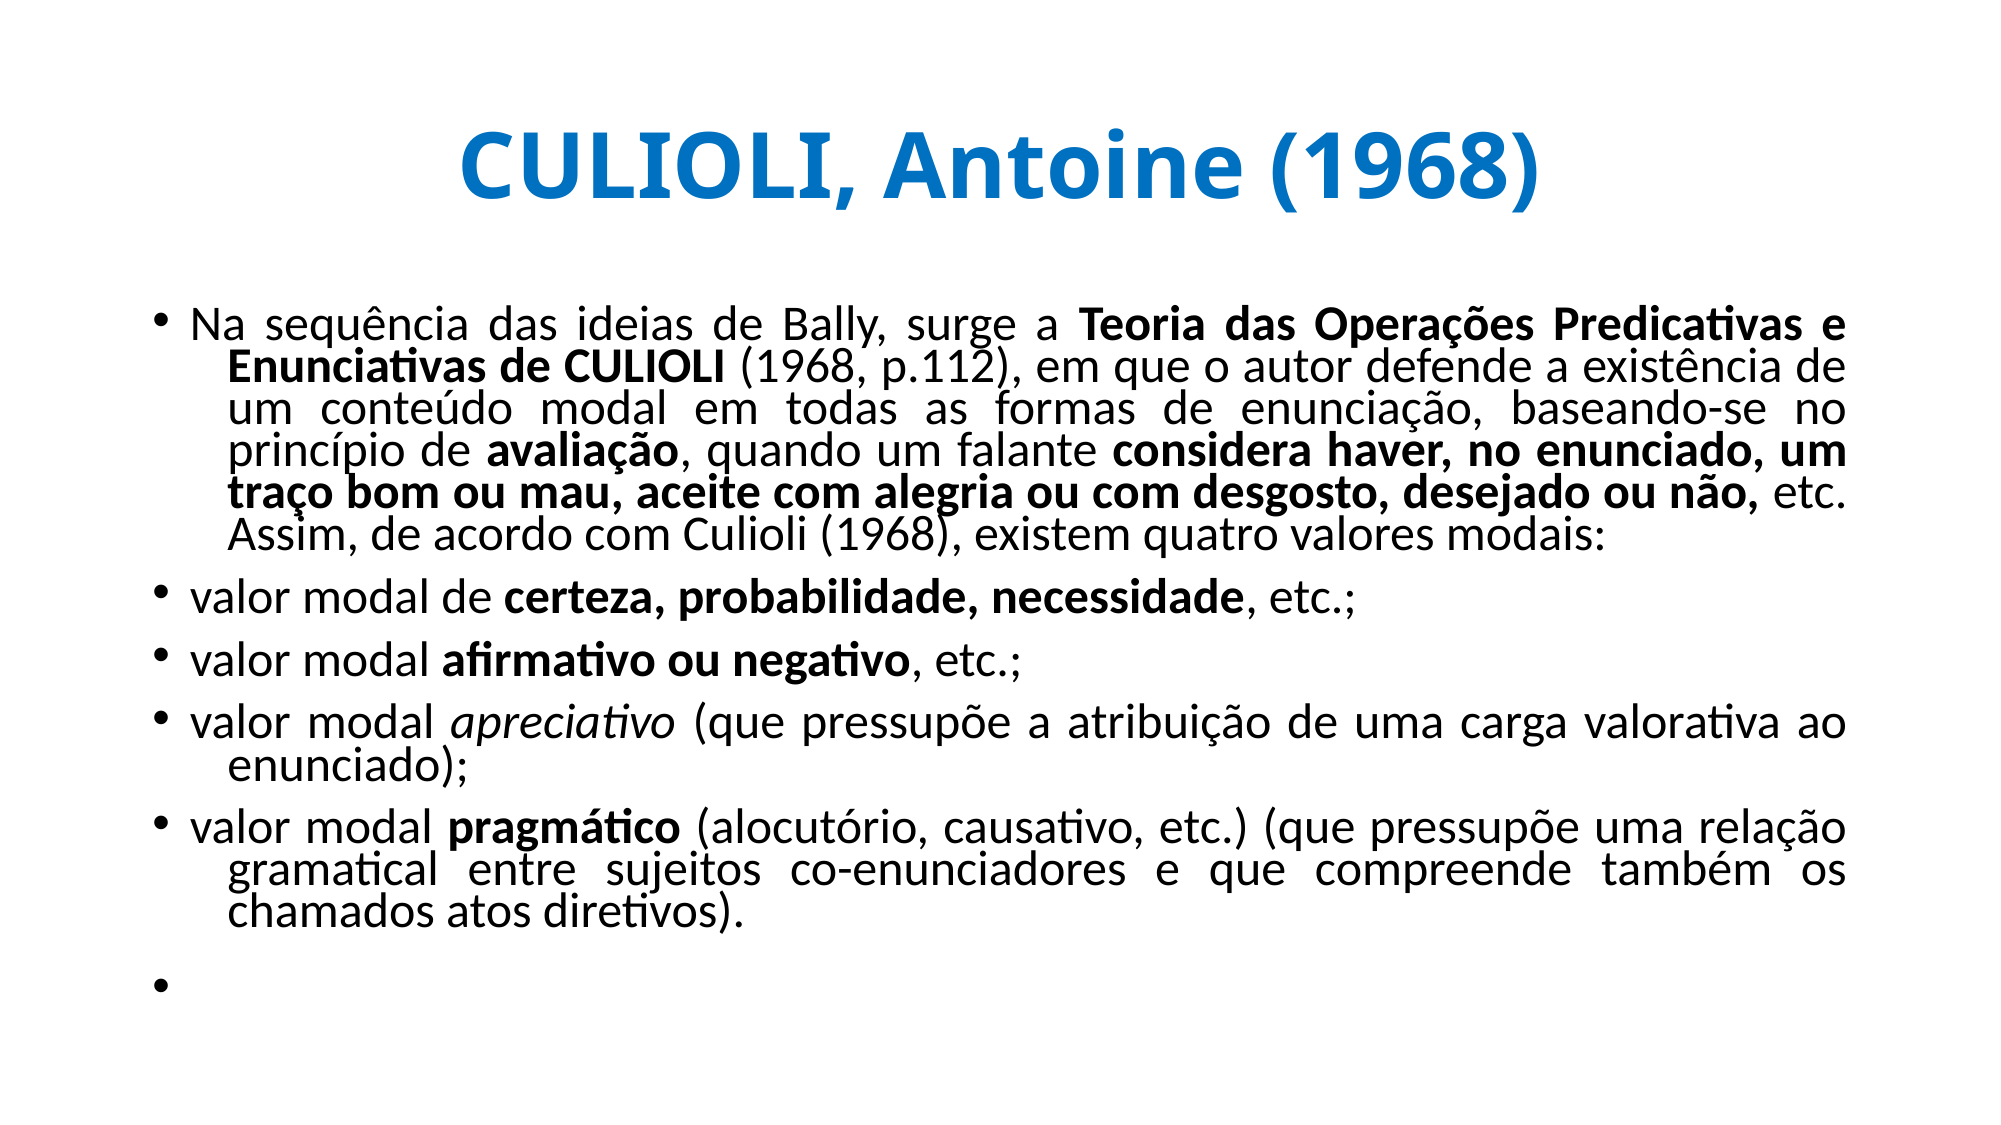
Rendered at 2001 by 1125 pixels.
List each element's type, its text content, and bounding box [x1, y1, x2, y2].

list Na sequência das ideias de Bally, surge a Teoria das Operações Predicativas e Enunciativas de CULIOLI (1968, p.112), em que o autor defende a existência de um conteúdo modal em todas as formas de enunciação, baseando-se no princípio de avaliação, quando um falante considera haver, no enunciado, um traço bom ou mau, aceite com alegria ou com desgosto, desejado ou não, etc. Assim, de acordo com Culioli (1968), existem quatro valores modais: valor modal de certeza, probabilidade, necessidade, etc.; valor modal afirmativo ou negativo, etc.; valor modal apreciativo (que pressupõe a atribuição de uma carga valorativa ao enunciado); valor modal pragmático (alocutório, causativo, etc.) (que pressupõe uma relação gramatical entre sujeitos co-enunciadores e que compreende também os chamados atos diretivos). [137, 299, 1863, 1014]
title CULIOLI, Antoine (1968) [137, 59, 1863, 278]
